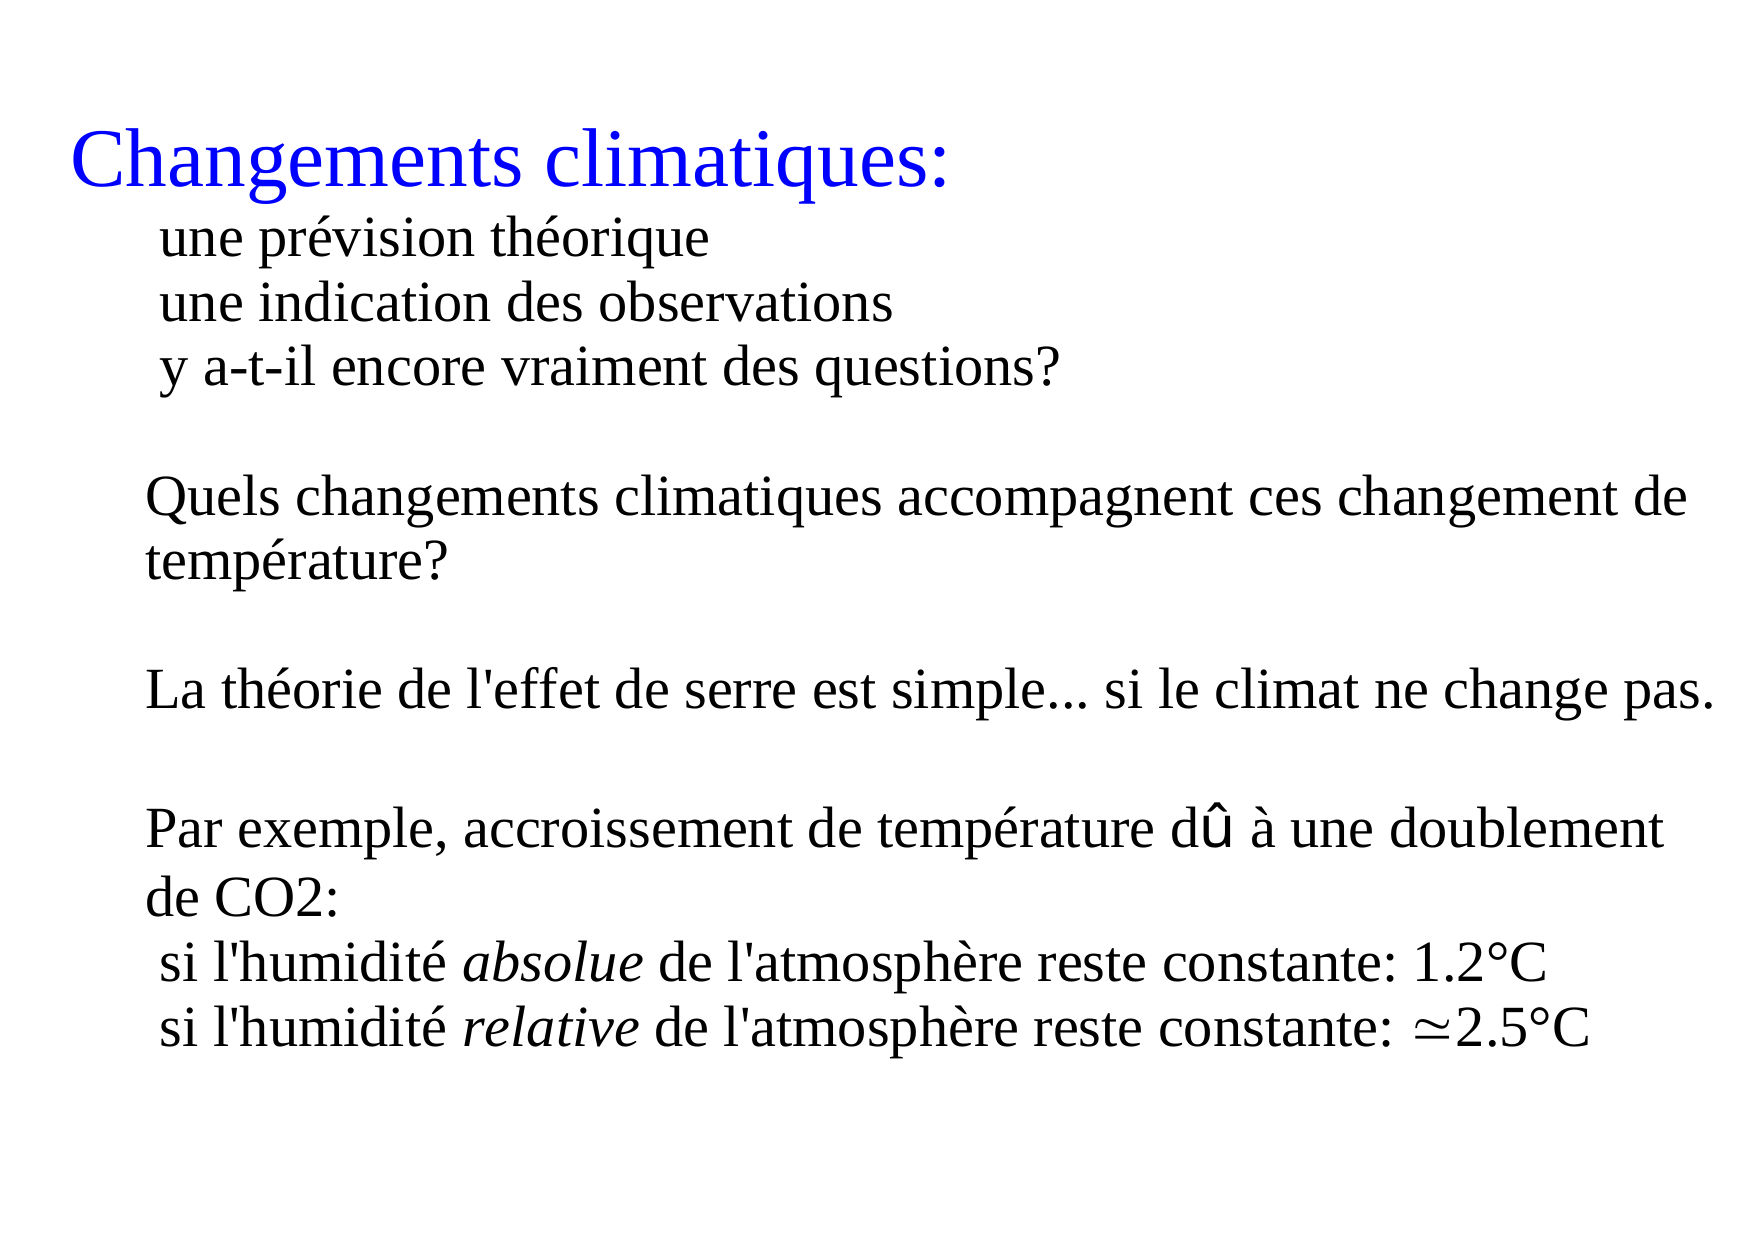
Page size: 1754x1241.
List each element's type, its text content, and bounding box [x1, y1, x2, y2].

text_box Changements climatiques: une prévision théorique une indication des observations y a-t-il encore vraiment des questions? Quels changements climatiques accompagnent ces changement de température? La théorie de l'effet de serre est simple... si le climat ne change pas. Par exemple, accroissement de température dû à une doublement de CO2: si l'humidité absolue de l'atmosphère reste constante: 1.2°C si l'humidité relative de l'atmosphère reste constante: ≃2.5°C [70, 112, 1719, 1124]
